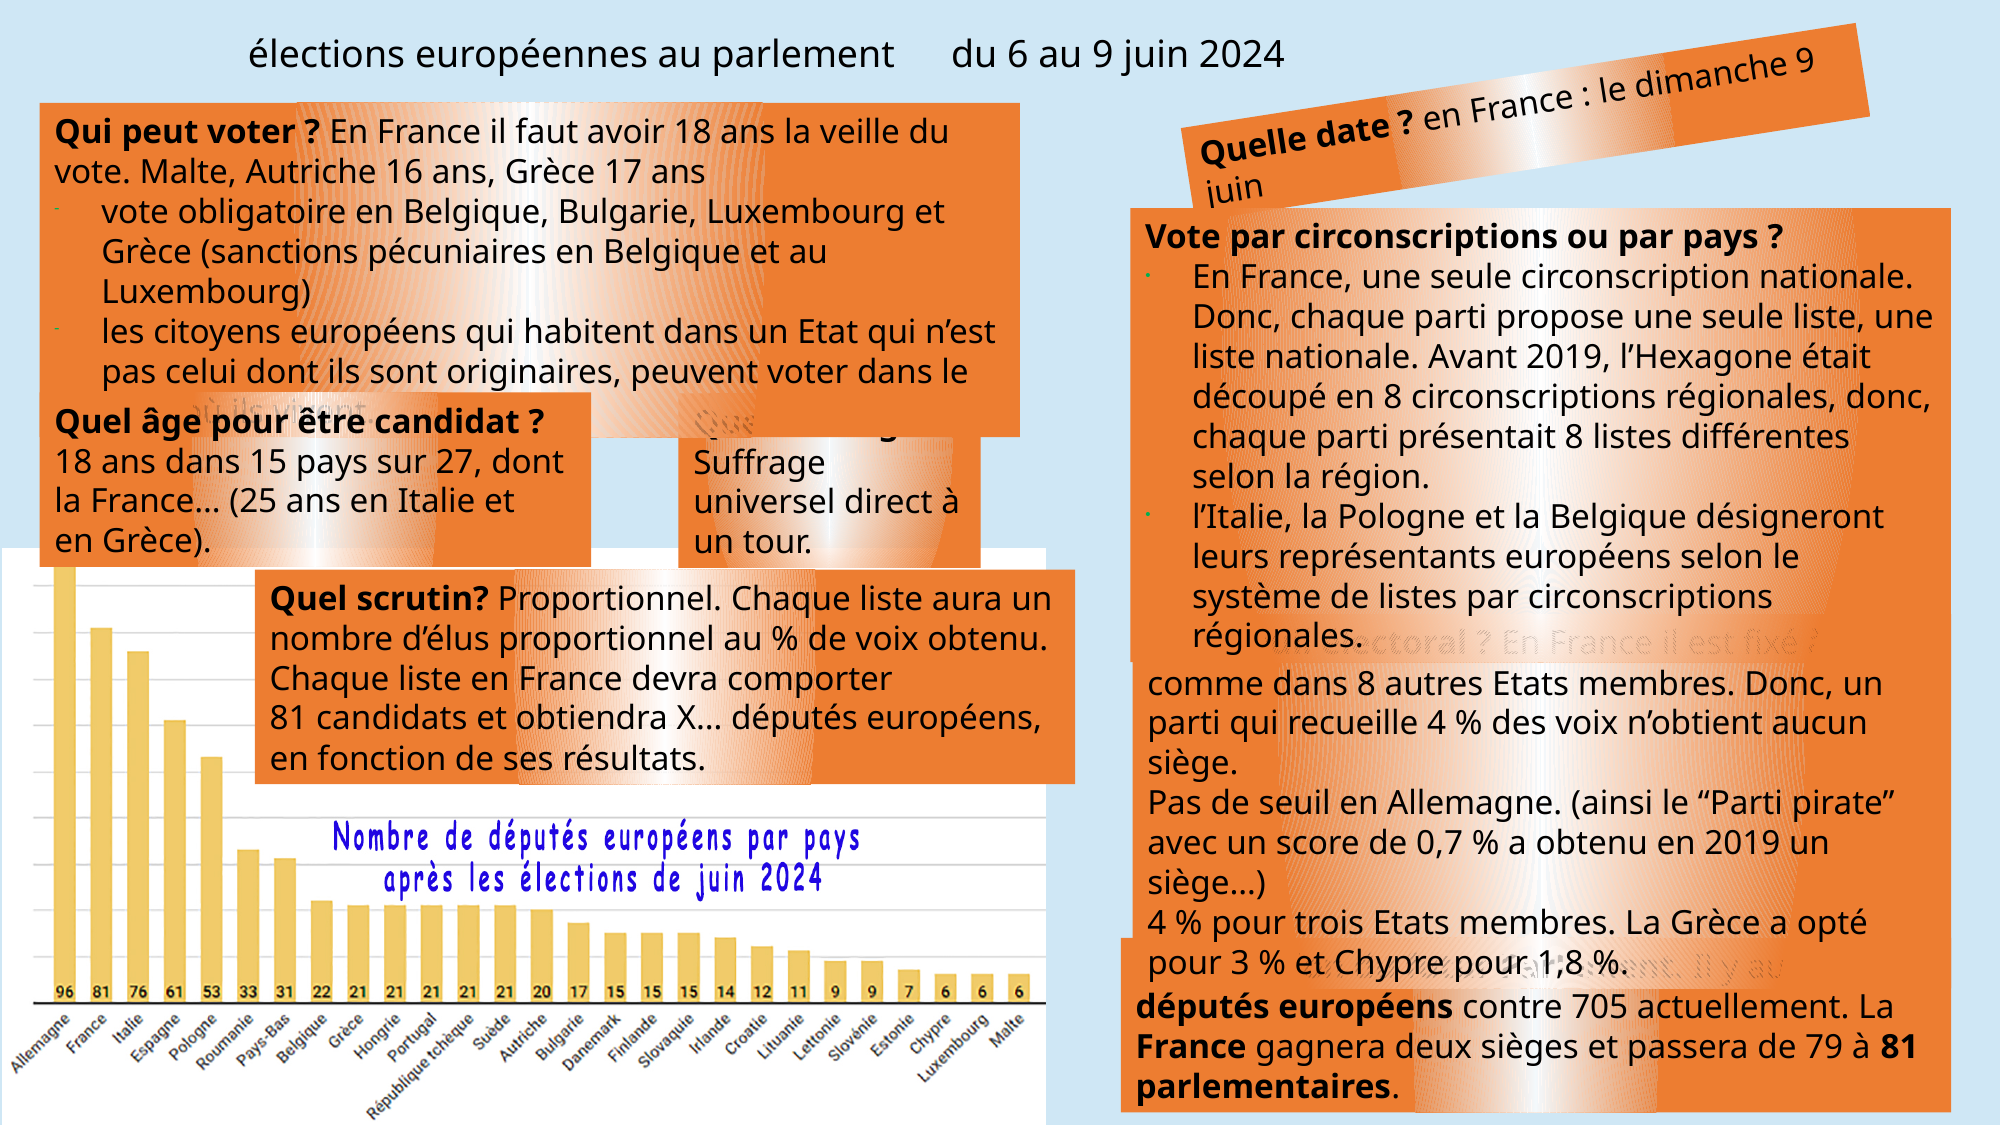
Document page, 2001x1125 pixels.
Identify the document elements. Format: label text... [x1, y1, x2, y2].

text_box Quelle date ? en France : le dimanche 9 juin [1180, 22, 1871, 208]
text_box élections européennes au parlement du 6 au 9 juin 2024 [179, 22, 1364, 83]
picture [2, 548, 1046, 1125]
text_box Composition du futur Parlement. Il y aura 720 députés européens contre 705 actuellement. La France gagnera deux sièges et passera de 79 à 81 parlementaires. [1120, 937, 1952, 1113]
text_box Quel seuil électoral ? En France il est fixé à 5 %, comme dans 8 autres Etats membres. Donc, un parti qui recueille 4 % des voix n’obtient aucun siège. Pas de seuil en Allemagne. (ainsi le “Parti pirate” avec un score de 0,7 % a obtenu en 2019 un siège…) 4 % pour trois Etats membres. La Grèce a opté pour 3 % et Chypre pour 1,8 %. [1132, 614, 1952, 989]
text_box Qui peut voter ? En France il faut avoir 18 ans la veille du vote. Malte, Autriche 16 ans, Grèce 17 ans vote obligatoire en Belgique, Bulgarie, Luxembourg et Grèce (sanctions pécuniaires en Belgique et au Luxembourg) les citoyens européens qui habitent dans un Etat qui n’est pas celui dont ils sont originaires, peuvent voter dans le pays où ils vivent. [39, 102, 1020, 438]
text_box Quel suffrage ? Suffrage universel direct à un tour. [678, 438, 981, 568]
text_box Quel scrutin? Proportionnel. Chaque liste aura un nombre d’élus proportionnel au % de voix obtenu. Chaque liste en France devra comporter 81 candidats et obtiendra X… députés européens, en fonction de ses résultats. [254, 569, 1076, 785]
text_box Vote par circonscriptions ou par pays ? En France, une seule circonscription nationale. Donc, chaque parti propose une seule liste, une liste nationale. Avant 2019, l’Hexagone était découpé en 8 circonscriptions régionales, donc, chaque parti présentait 8 listes différentes selon la région. l’Italie, la Pologne et la Belgique désigneront leurs représentants européens selon le système de listes par circonscriptions régionales. [1130, 208, 1951, 663]
text_box Quel âge pour être candidat ? 18 ans dans 15 pays sur 27, dont la France… (25 ans en Italie et en Grèce). [39, 392, 592, 567]
